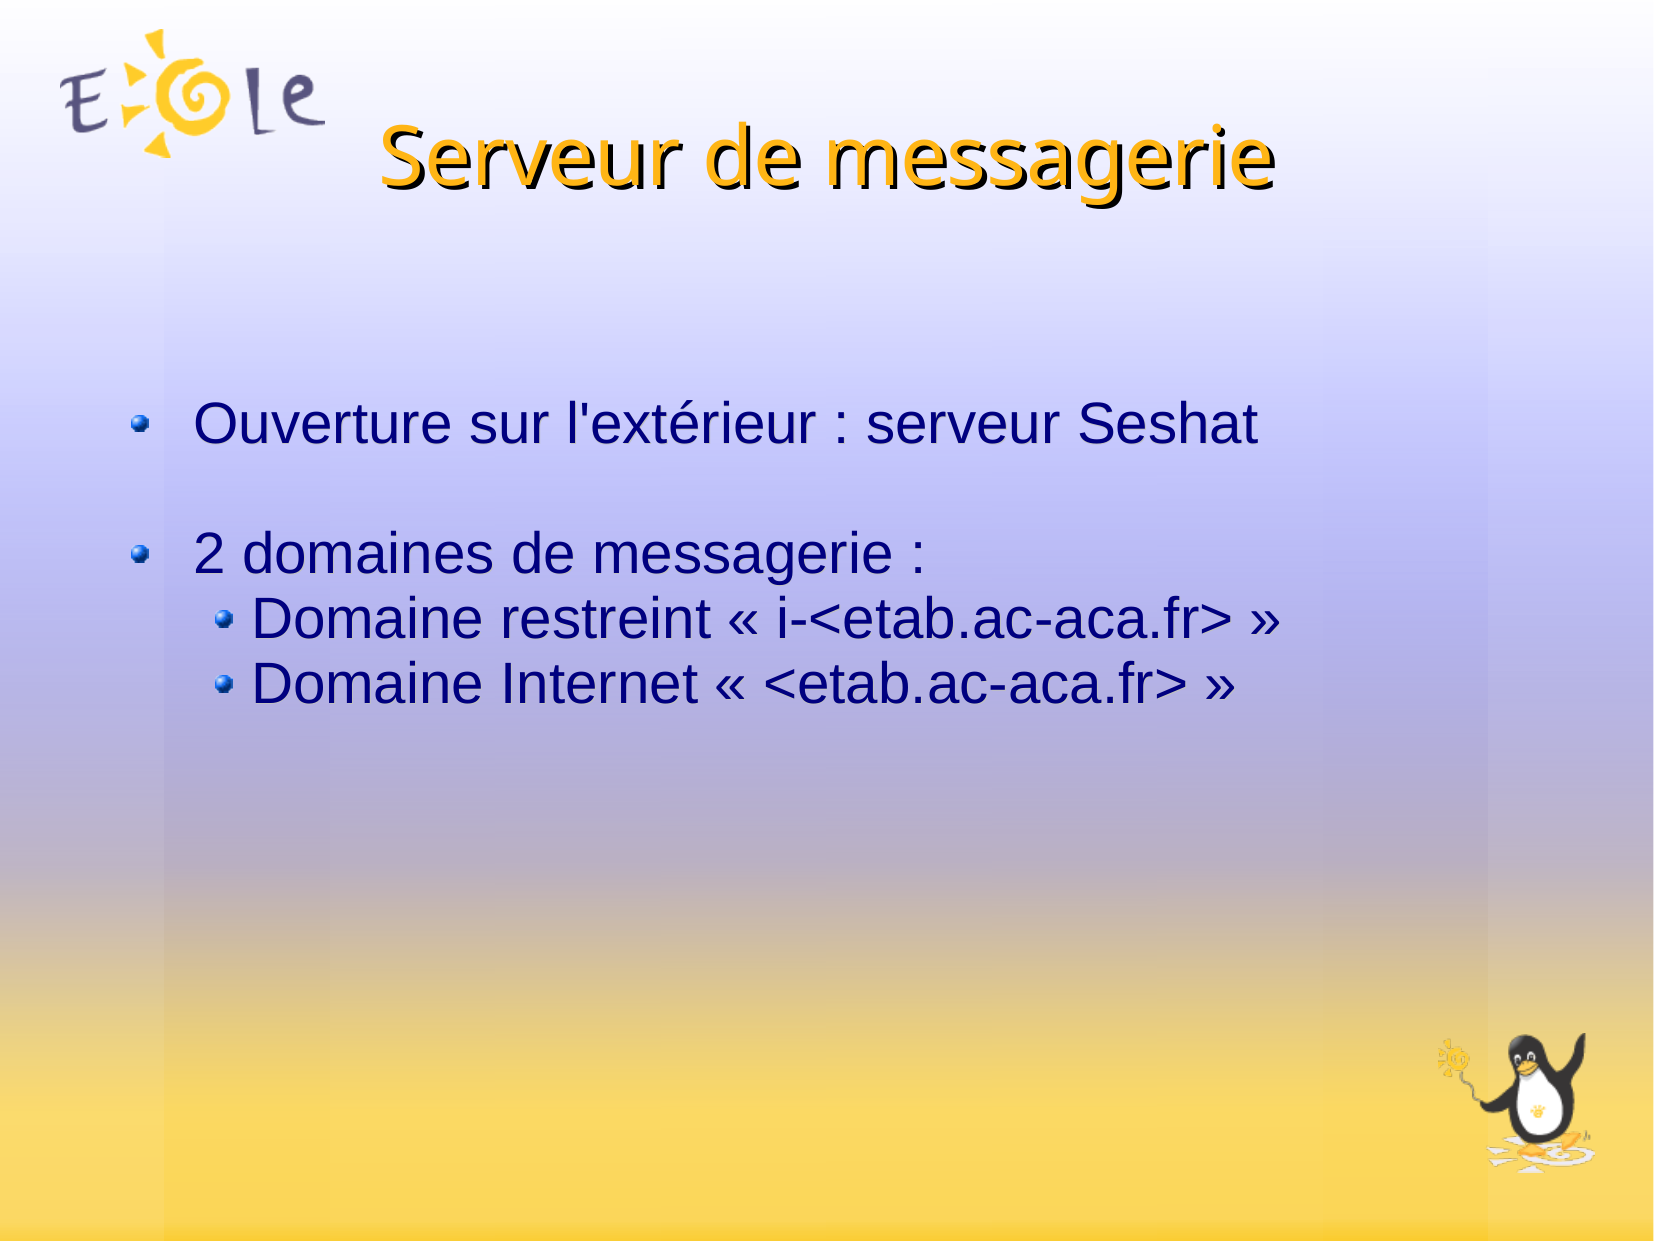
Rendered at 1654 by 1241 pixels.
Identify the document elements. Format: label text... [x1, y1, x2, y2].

title Serveur de messagerie [82, 49, 1572, 257]
text_box Ouverture sur l'extérieur : serveur Seshat 2 domaines de messagerie : Domaine restreint « i-<etab.ac-aca.fr> » Domaine Internet « <etab.ac-aca.fr> » [59, 383, 1625, 1039]
picture [0, 0, 1654, 1241]
